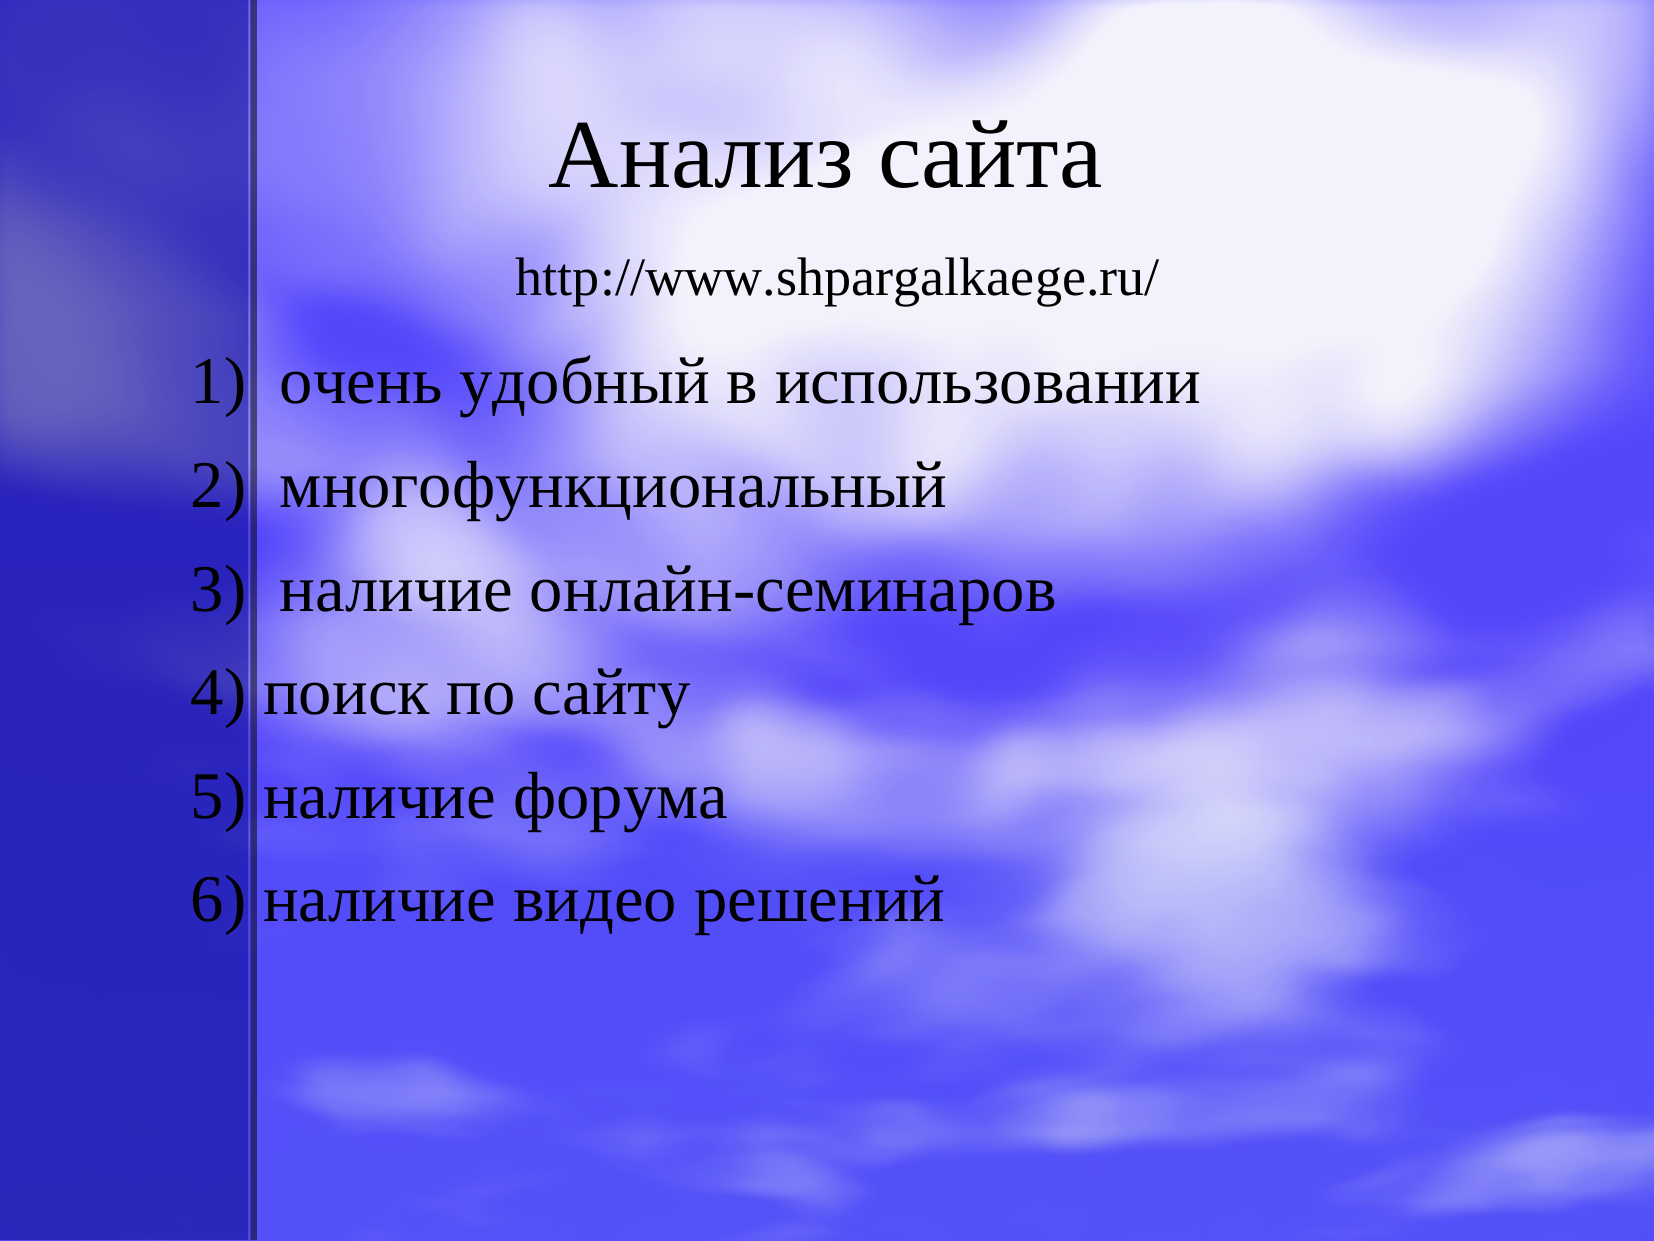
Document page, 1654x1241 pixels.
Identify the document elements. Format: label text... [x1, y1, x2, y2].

list 1) очень удобный в использовании 2) многофункциональный 3) наличие онлайн-семинаров 4) поиск по сайту 5) наличие форума 6) наличие видео решений [119, 344, 1533, 1126]
title Анализ сайта http://www.shpargalkaege.ru/ [119, 100, 1533, 317]
